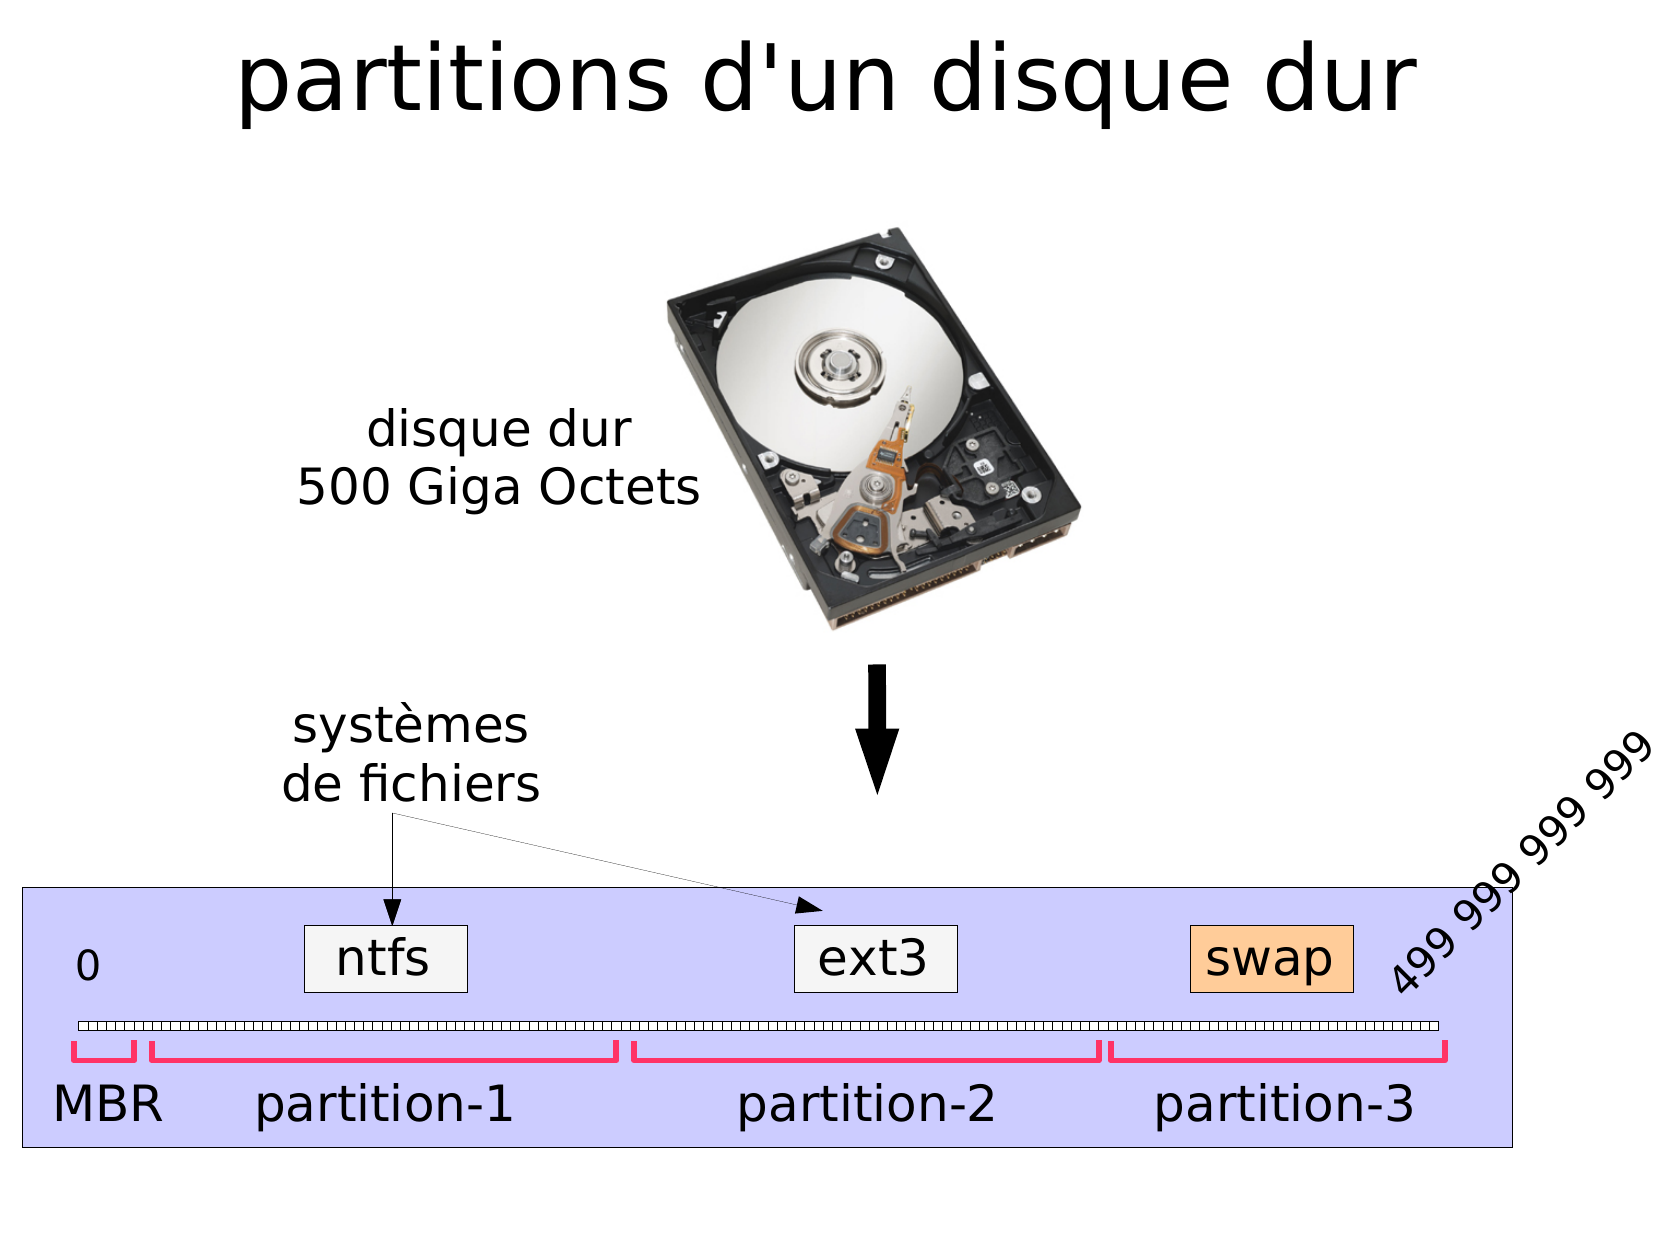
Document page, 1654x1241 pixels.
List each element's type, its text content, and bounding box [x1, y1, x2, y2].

text_box 0 [74, 941, 102, 991]
text_box ntfs [335, 929, 431, 988]
title partitions d'un disque dur [136, 17, 1518, 140]
text_box disque dur 500 Giga Octets [296, 399, 702, 517]
text_box partition-2 [736, 1074, 999, 1134]
picture [655, 212, 1092, 650]
text_box ext3 [817, 929, 930, 988]
text_box MBR [52, 1074, 165, 1134]
text_box partition-1 [254, 1074, 517, 1134]
text_box [22, 887, 1513, 1148]
text_box 499 999 999 999 [1377, 719, 1654, 1008]
text_box partition-3 [1153, 1074, 1417, 1134]
text_box swap [1205, 929, 1335, 988]
text_box systèmes de fichiers [280, 696, 542, 813]
